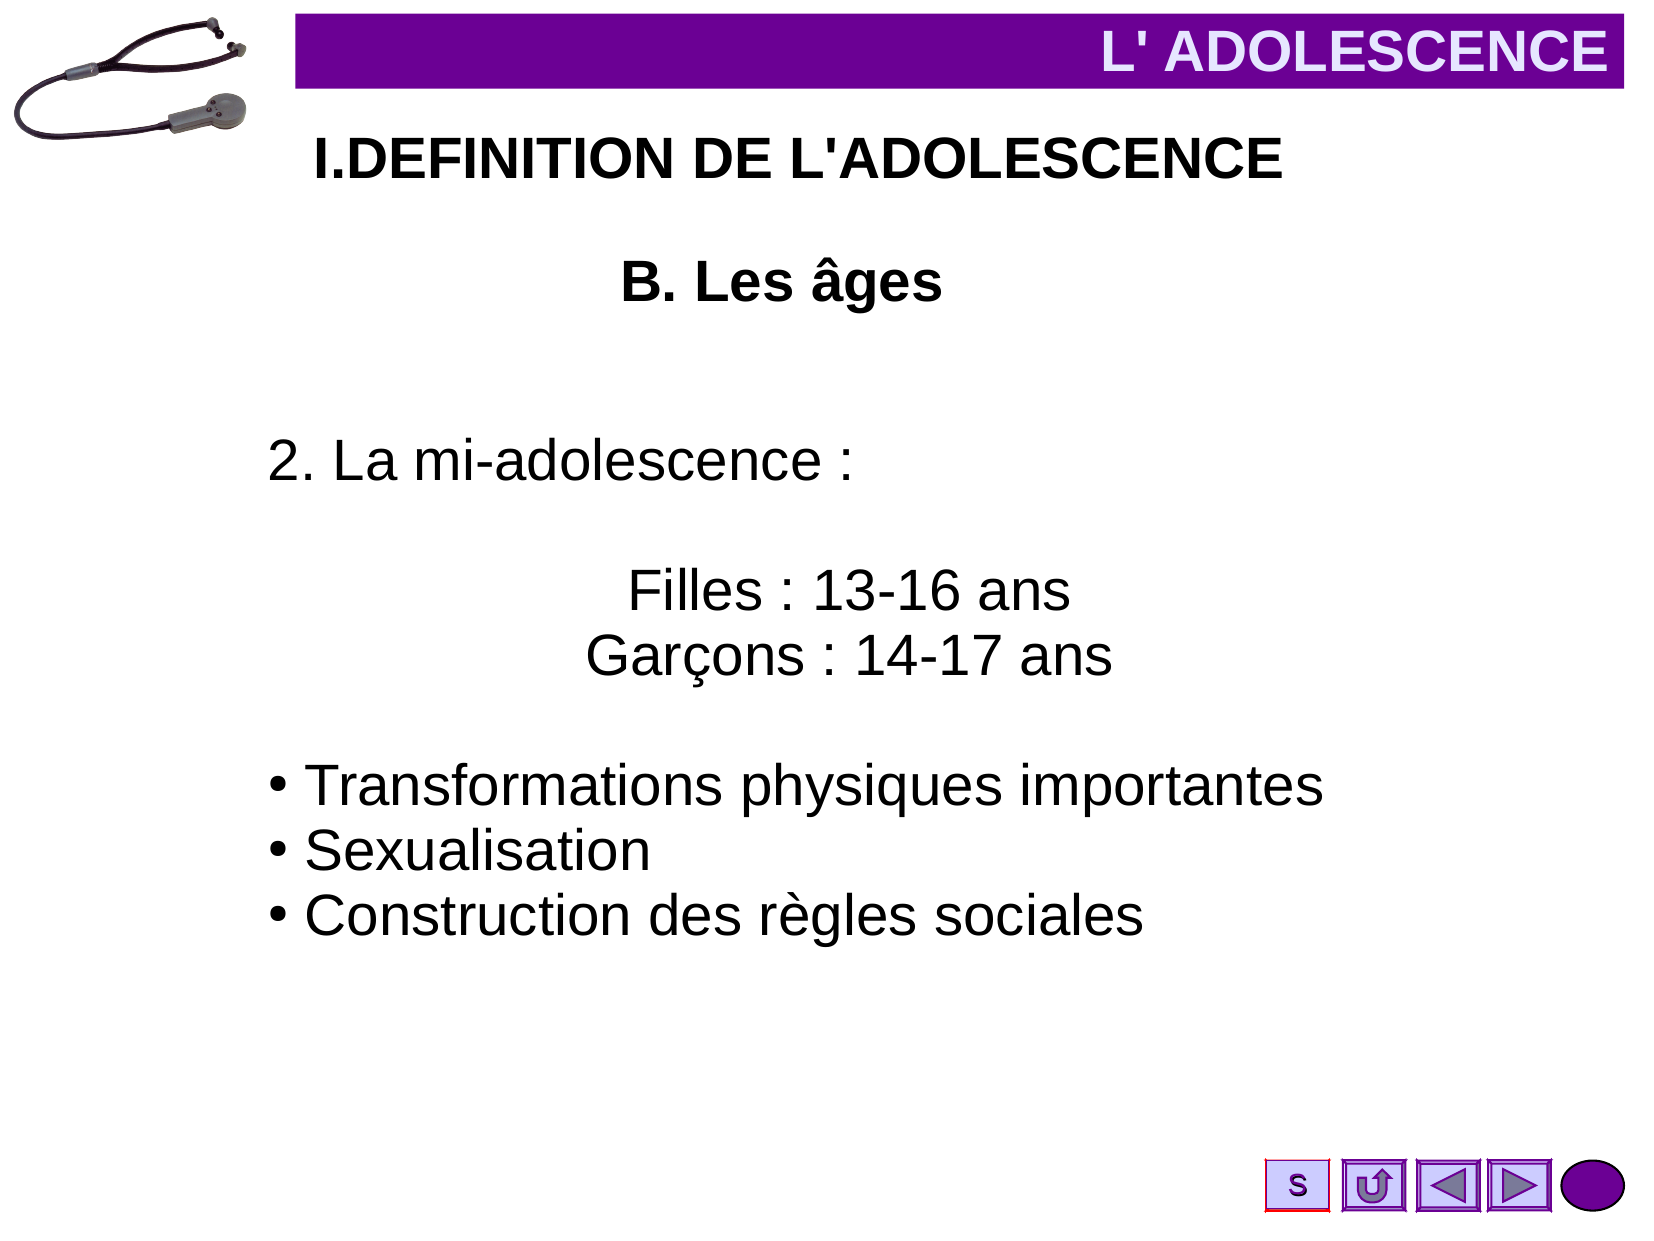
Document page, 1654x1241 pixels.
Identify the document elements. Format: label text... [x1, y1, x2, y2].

text_box B. Les âges [620, 236, 1090, 326]
text_box 2. La mi-adolescence : Filles : 13-16 ans Garçons : 14-17 ans Transformations physiques importantes Sexualisation Construction des règles sociales [252, 420, 1447, 1034]
picture [8, 8, 260, 153]
text_box [1561, 1160, 1625, 1211]
text_box L' ADOLESCENCE [295, 13, 1625, 89]
text_box I.DEFINITION DE L'ADOLESCENCE [285, 118, 1300, 200]
